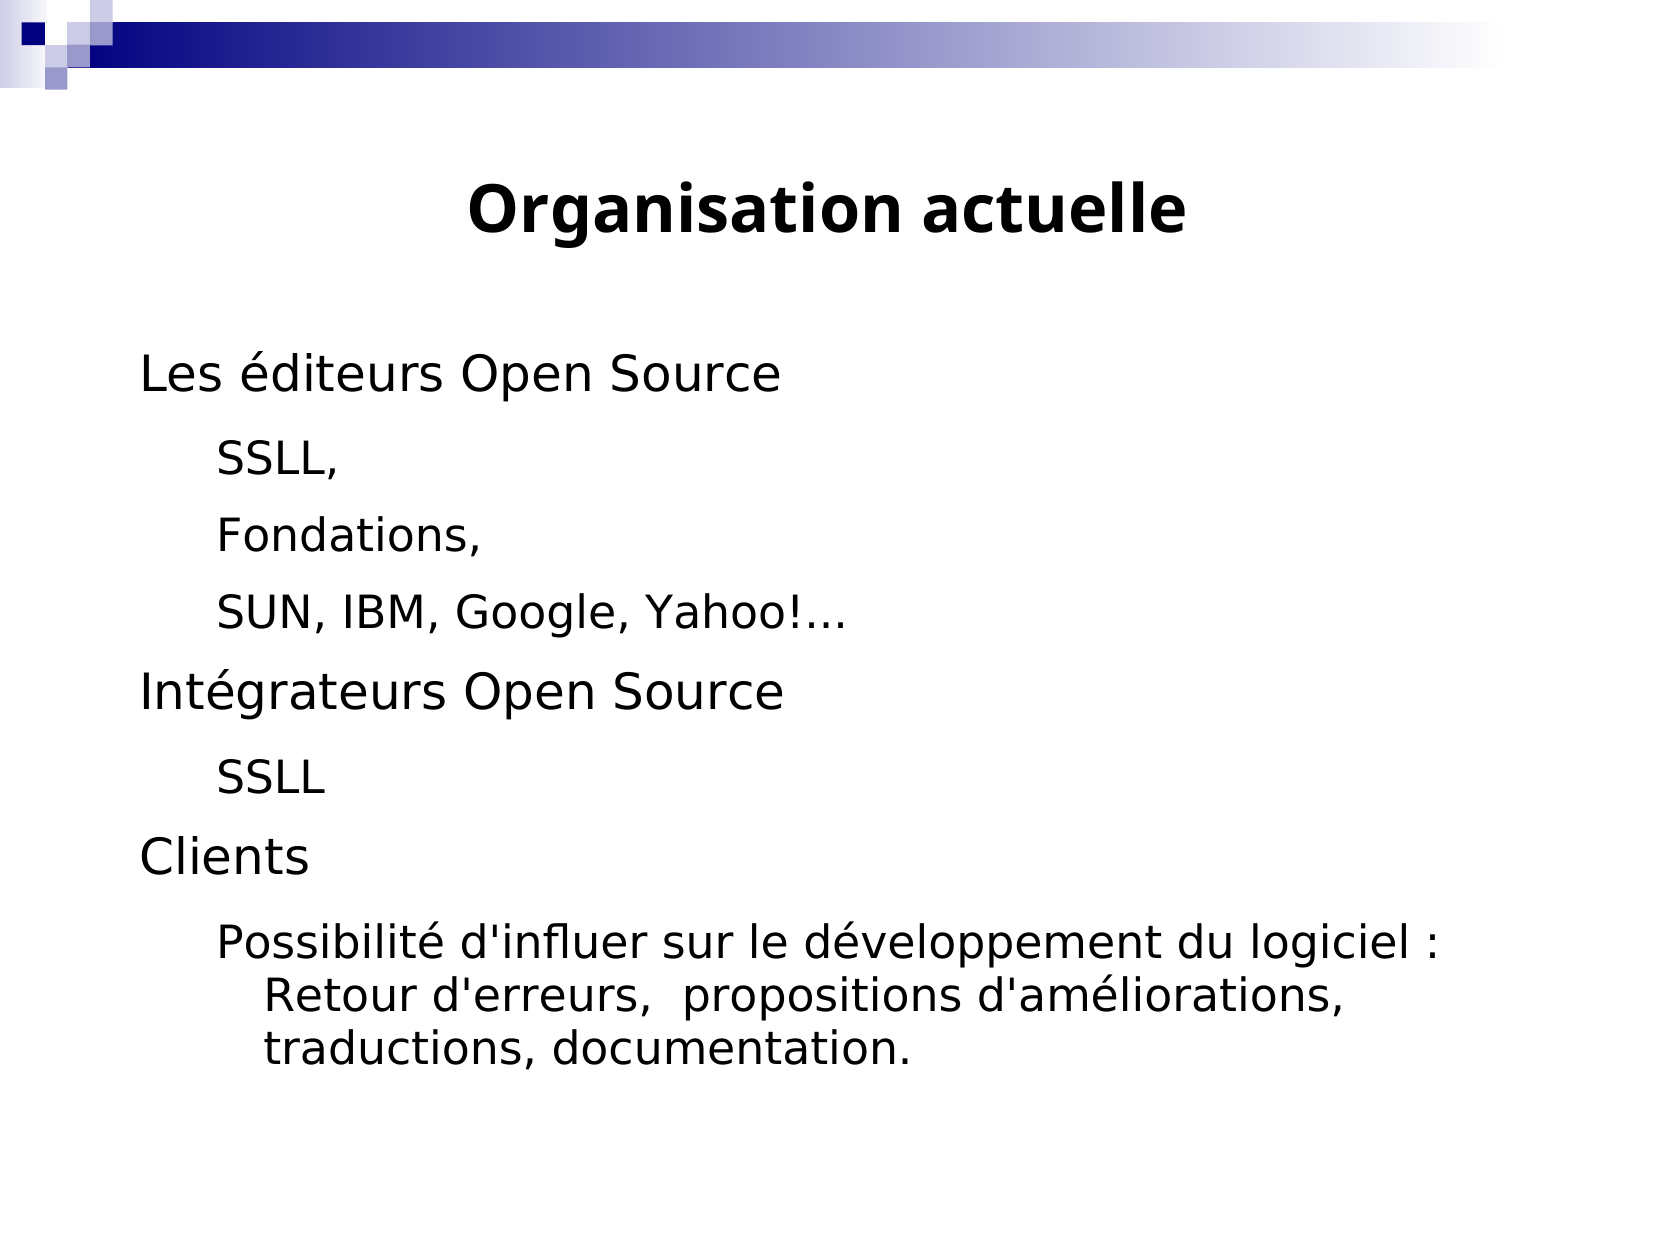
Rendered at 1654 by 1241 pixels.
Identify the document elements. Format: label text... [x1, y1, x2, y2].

title Organisation actuelle [121, 102, 1534, 311]
list Les éditeurs Open Source SSLL, Fondations, SUN, IBM, Google, Yahoo!... Intégrateurs Open Source SSLL Clients Possibilité d'influer sur le développement du logiciel : Retour d'erreurs, propositions d'améliorations, traductions, documentation. [121, 344, 1596, 1127]
